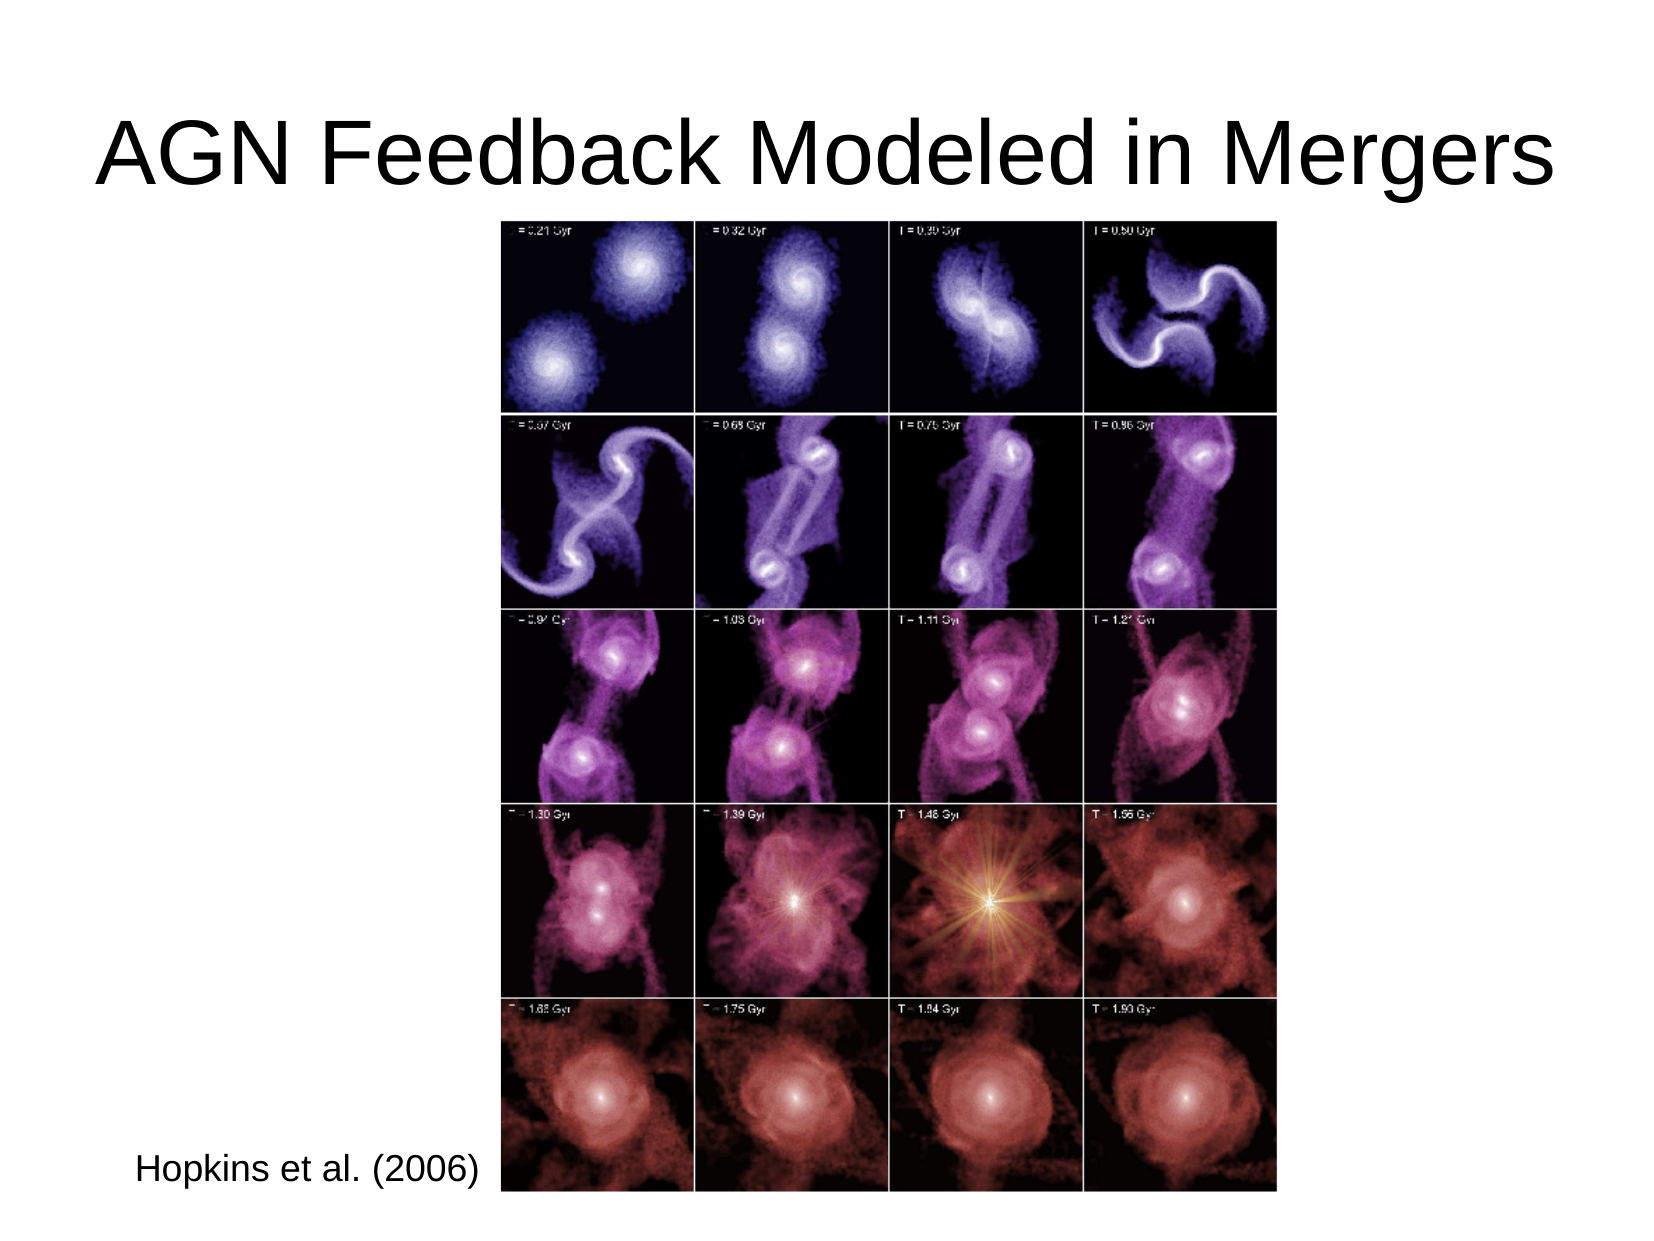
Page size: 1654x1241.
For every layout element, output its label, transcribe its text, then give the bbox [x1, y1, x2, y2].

text_box Hopkins et al. (2006) [120, 1140, 495, 1197]
title AGN Feedback Modeled in Mergers [82, 49, 1571, 257]
picture [473, 112, 1329, 1220]
